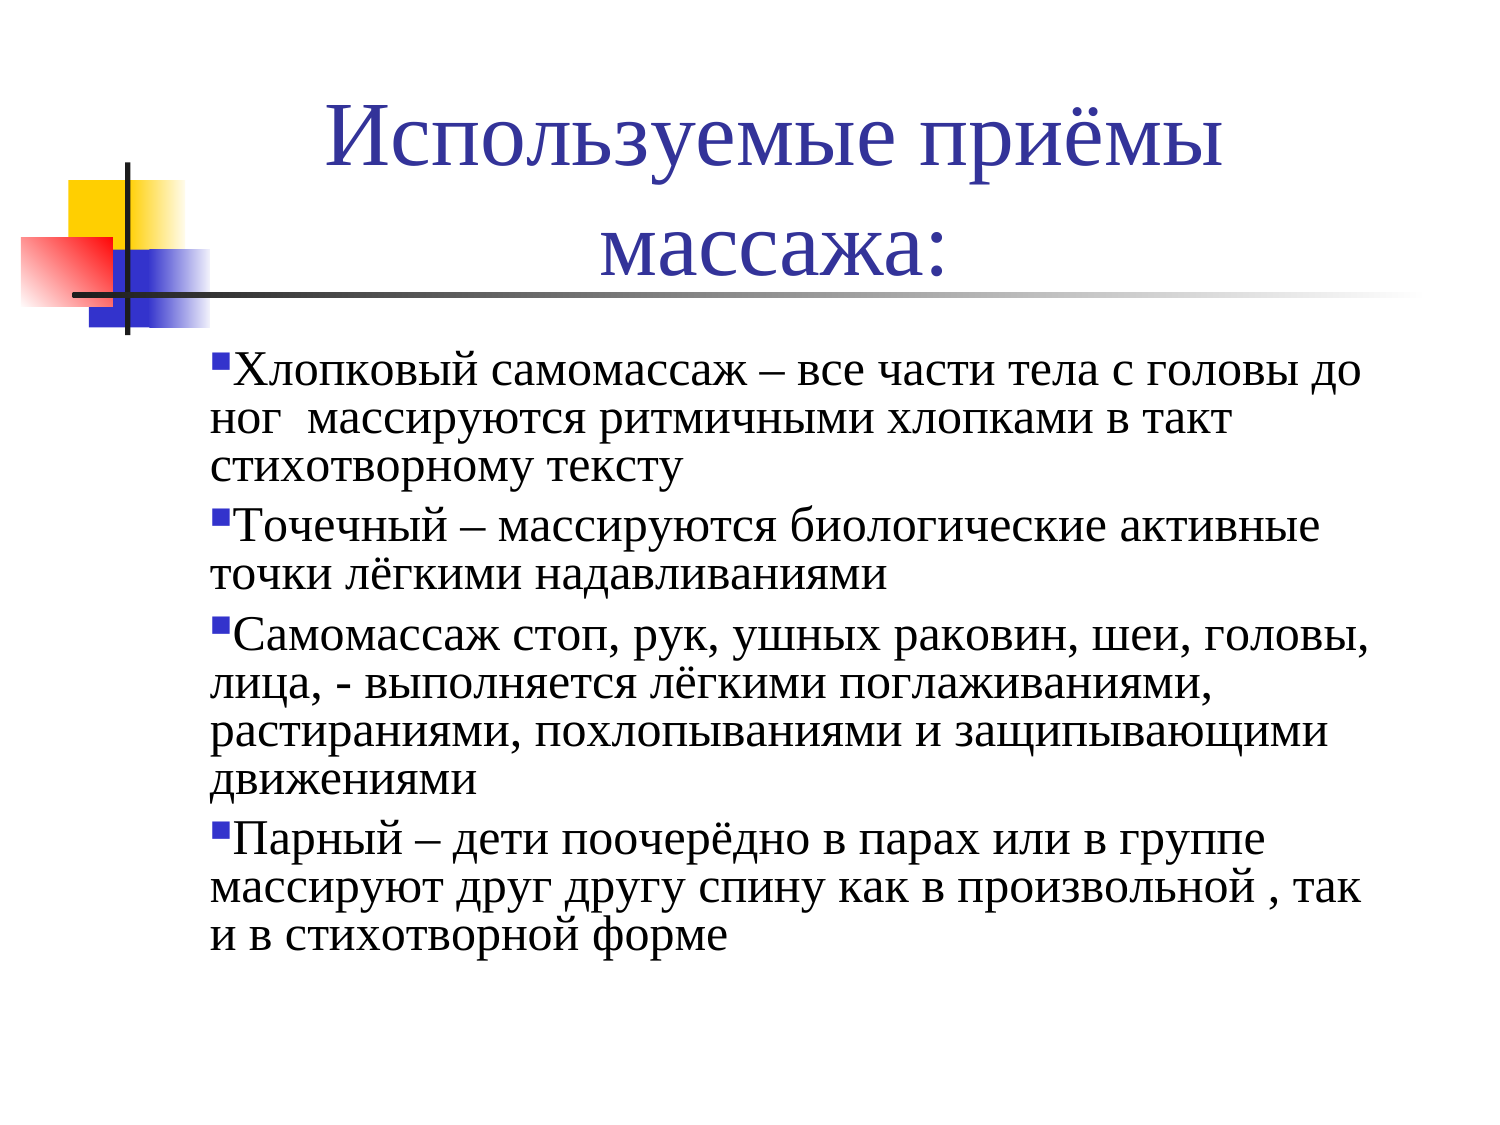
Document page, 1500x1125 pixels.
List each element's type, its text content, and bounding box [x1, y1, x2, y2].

title Используемые приёмы массажа: [135, 66, 1415, 291]
list Хлопковый самомассаж – все части тела с головы до ног массируются ритмичными хлопками в такт стихотворному тексту Точечный – массируются биологические активные точки лёгкими надавливаниями Самомассаж стоп, рук, ушных раковин, шеи, головы, лица, - выполняется лёгкими поглаживаниями, растираниями, похлопываниями и защипывающими движениями Парный – дети поочерёдно в парах или в группе массируют друг другу спину как в произвольной , так и в стихотворной форме [194, 267, 1389, 1054]
